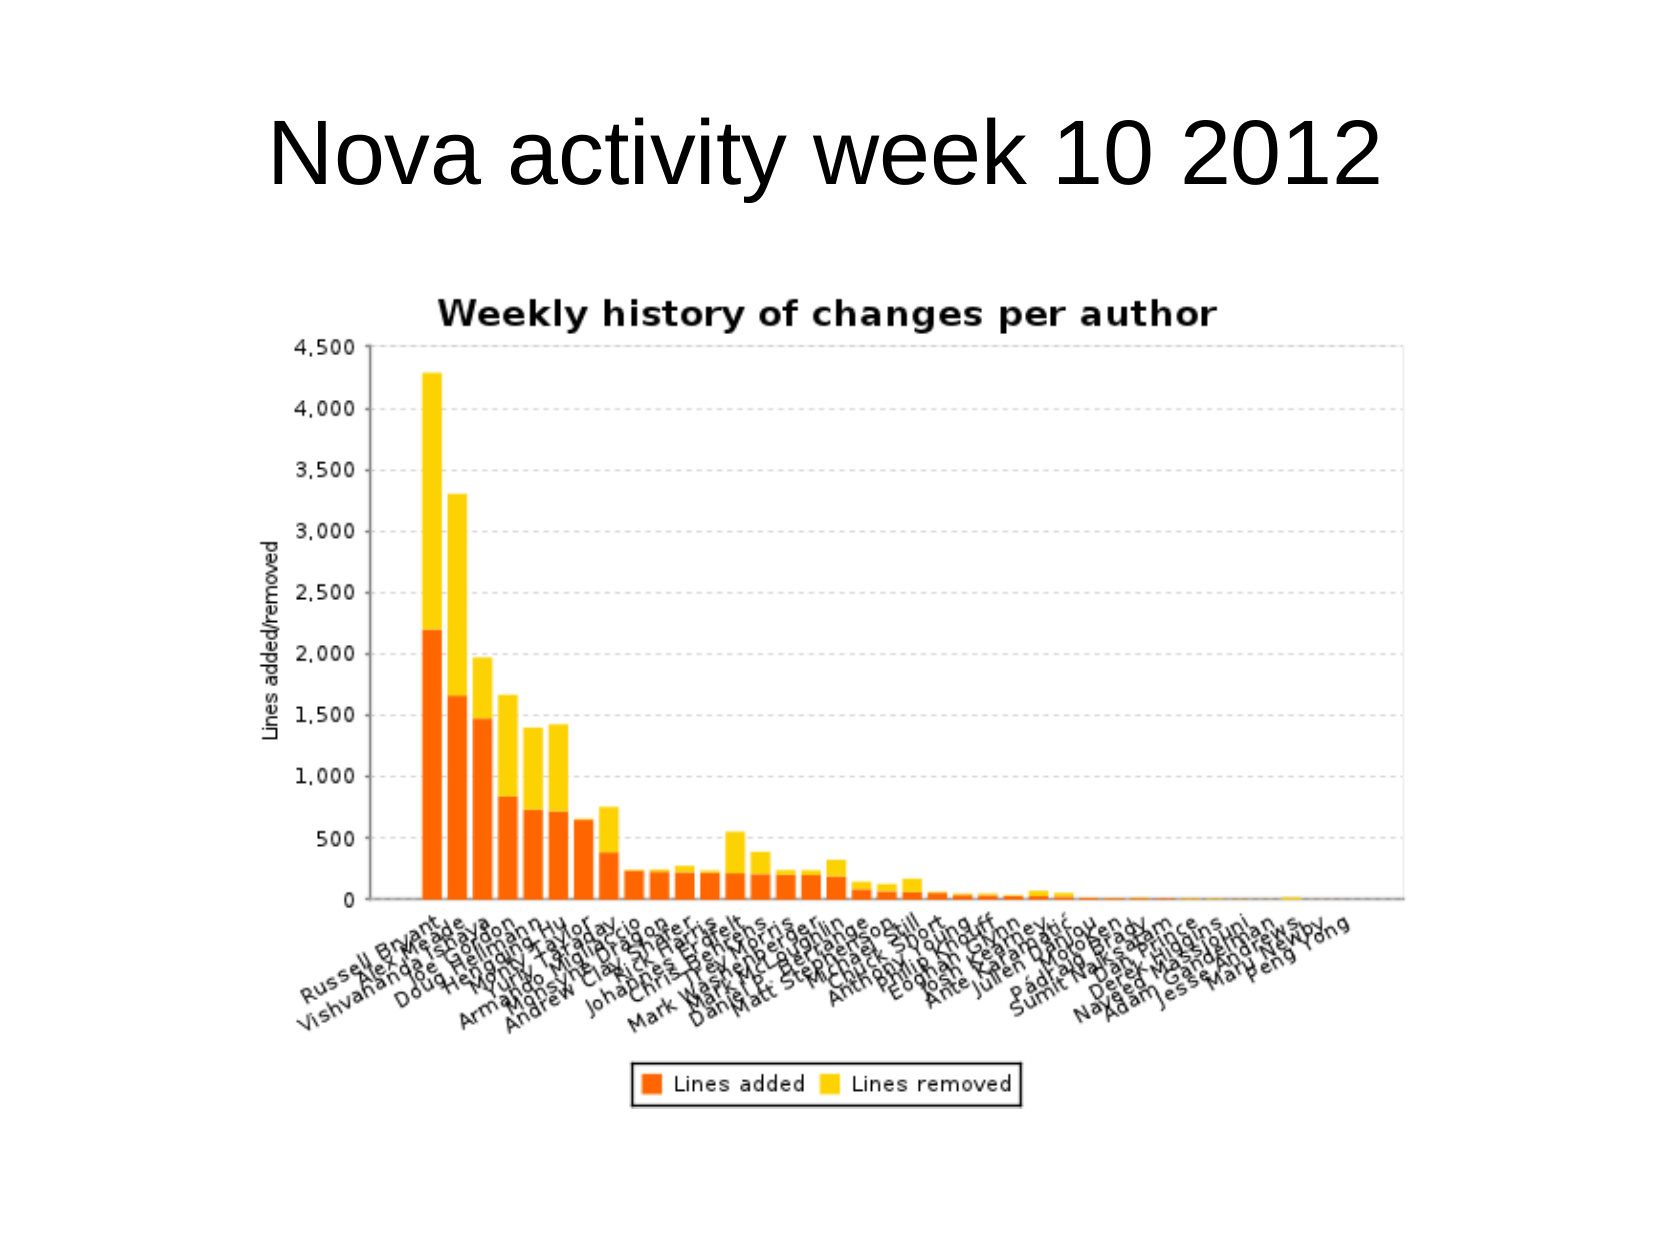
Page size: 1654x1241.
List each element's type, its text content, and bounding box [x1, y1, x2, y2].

title Nova activity week 10 2012 [82, 49, 1571, 257]
picture [230, 290, 1424, 1109]
